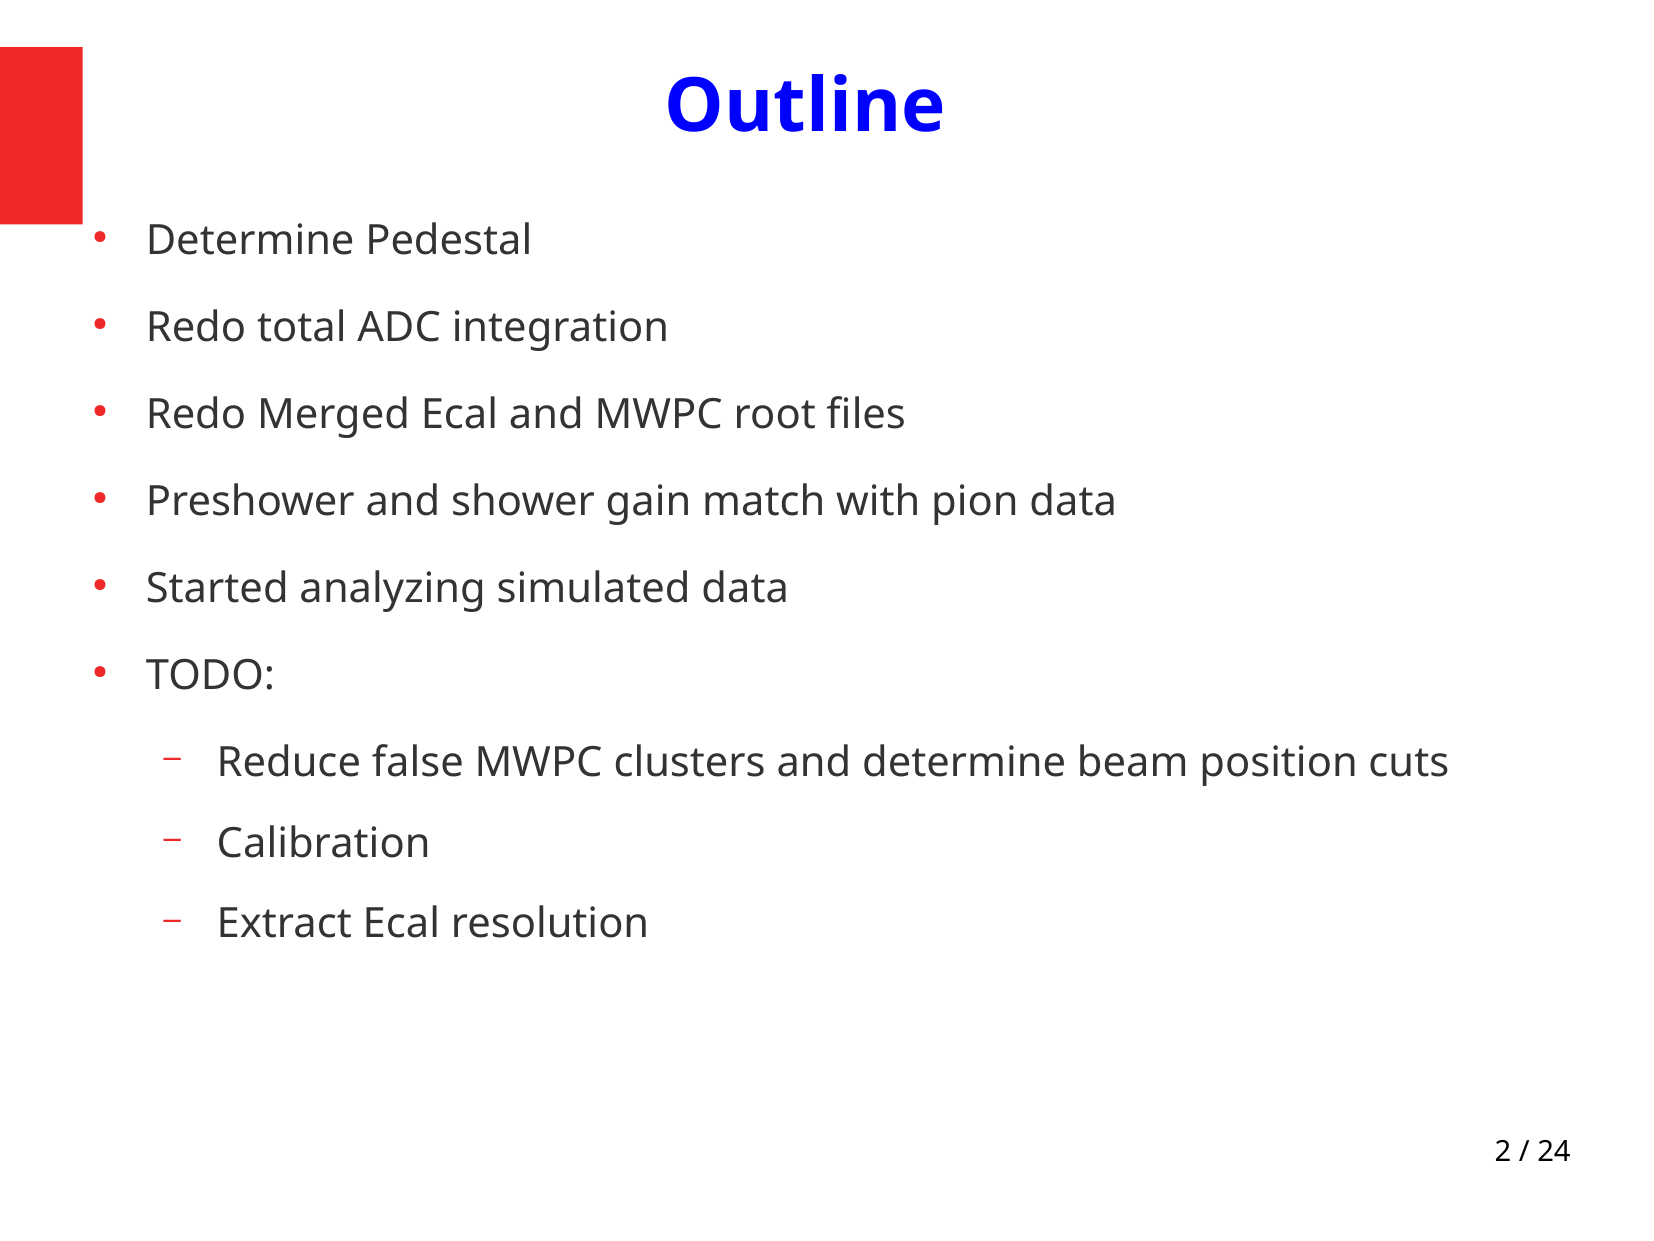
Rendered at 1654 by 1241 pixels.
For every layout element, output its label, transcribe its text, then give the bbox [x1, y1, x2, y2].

list Determine Pedestal Redo total ADC integration Redo Merged Ecal and MWPC root files Preshower and shower gain match with pion data Started analyzing simulated data TODO: Reduce false MWPC clusters and determine beam position cuts Calibration Extract Ecal resolution [75, 210, 1576, 1111]
title Outline [88, 51, 1542, 154]
